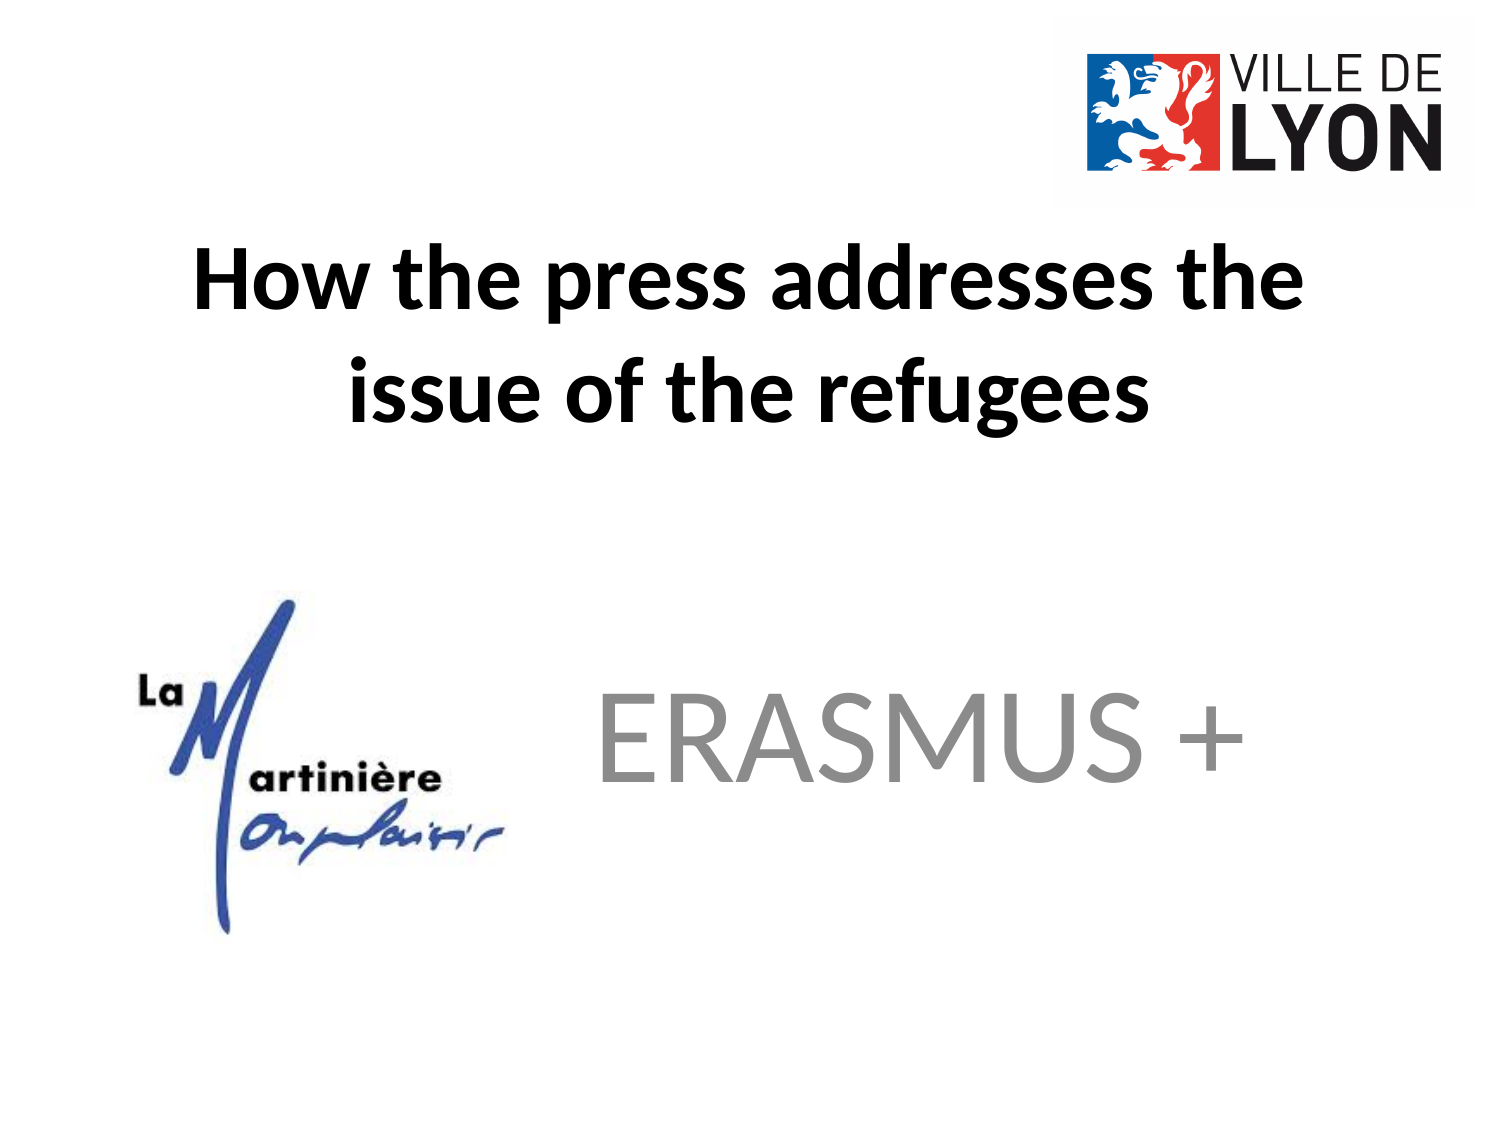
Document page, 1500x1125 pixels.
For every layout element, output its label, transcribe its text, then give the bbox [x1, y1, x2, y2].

picture [94, 590, 515, 945]
picture [1051, 18, 1477, 209]
title How the press addresses the issue of the refugees [112, 208, 1388, 450]
subtitle ERASMUS + [515, 637, 1275, 925]
